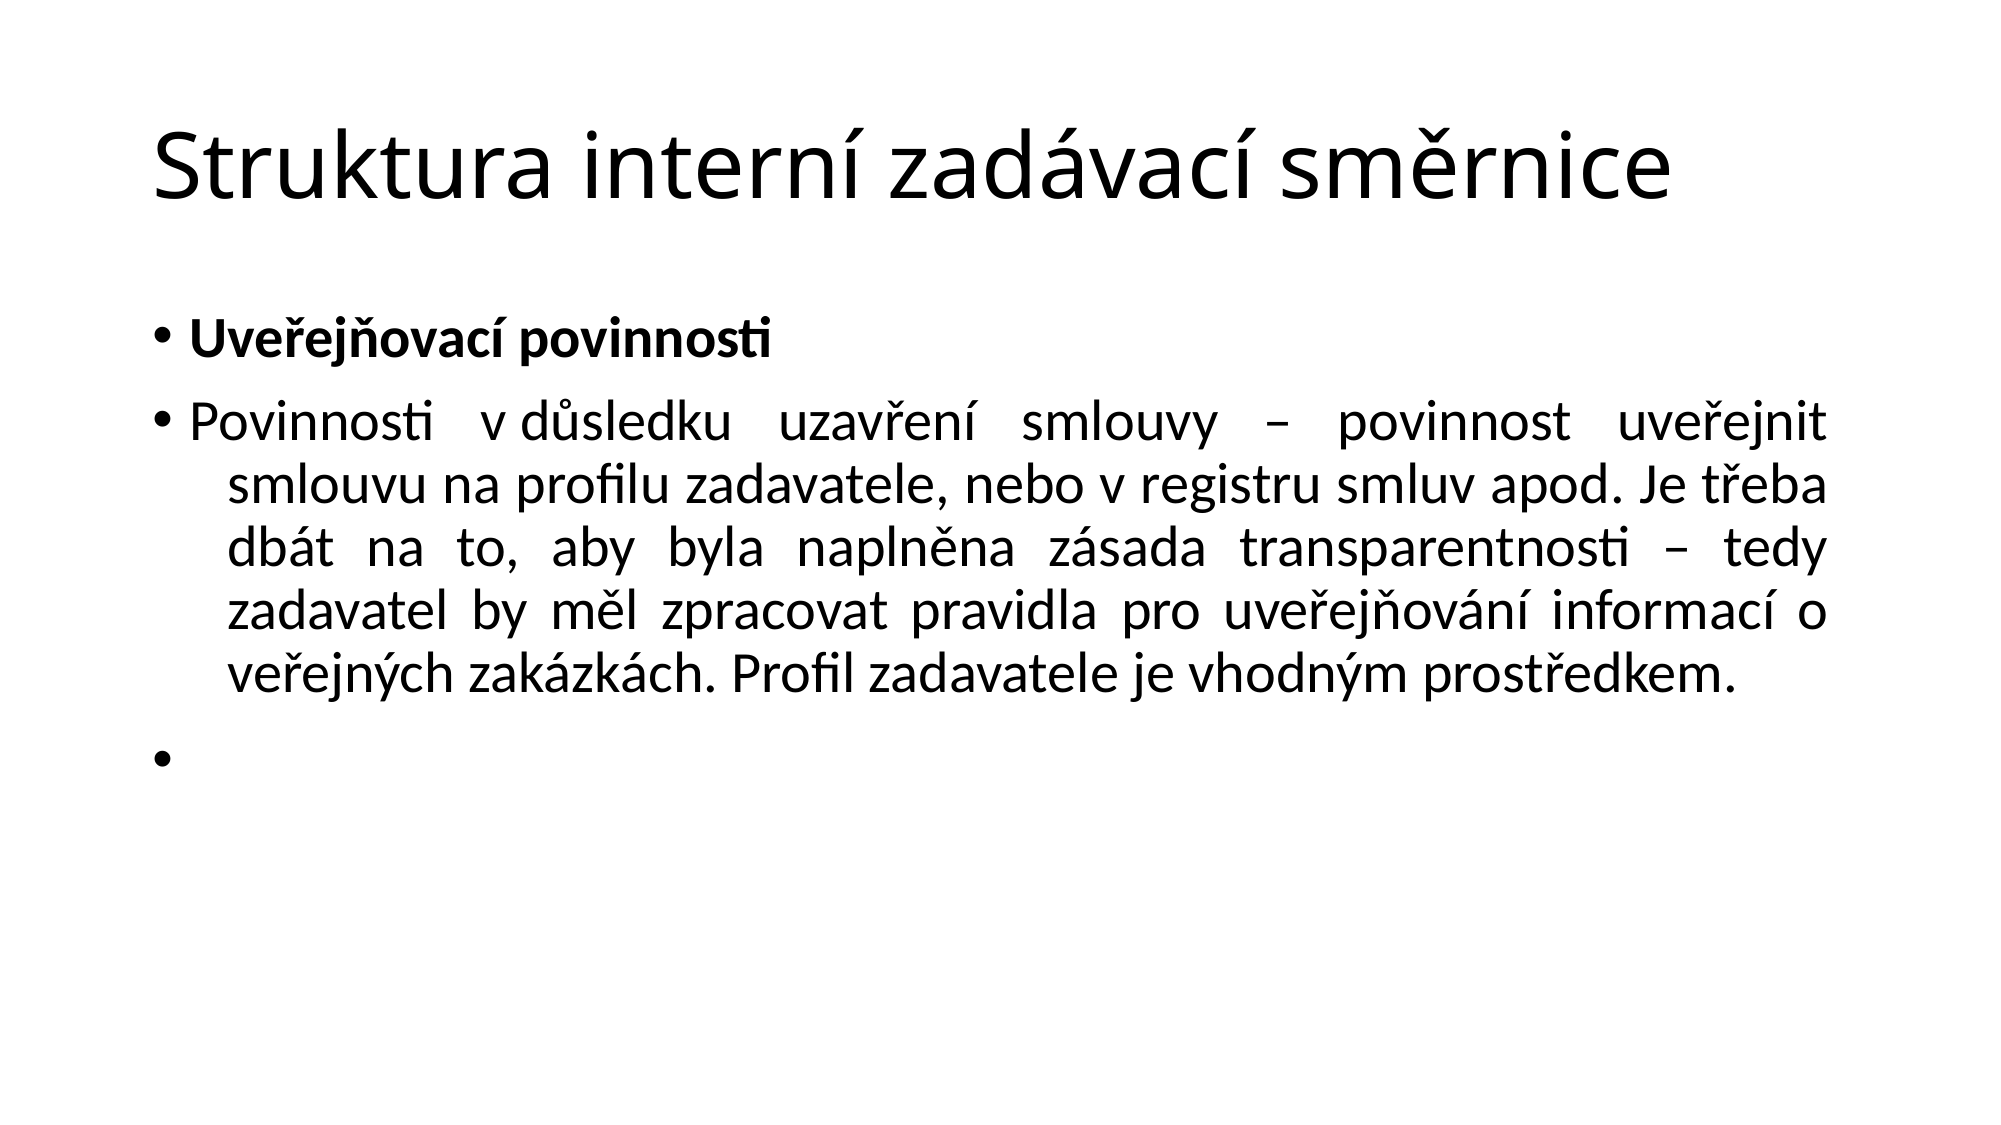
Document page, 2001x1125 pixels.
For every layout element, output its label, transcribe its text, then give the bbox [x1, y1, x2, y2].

title Struktura interní zadávací směrnice [137, 59, 1863, 278]
list Uveřejňovací povinnosti Povinnosti v důsledku uzavření smlouvy – povinnost uveřejnit smlouvu na profilu zadavatele, nebo v registru smluv apod. Je třeba dbát na to, aby byla naplněna zásada transparentnosti – tedy zadavatel by měl zpracovat pravidla pro uveřejňování informací o veřejných zakázkách. Profil zadavatele je vhodným prostředkem. [137, 299, 1863, 1014]
